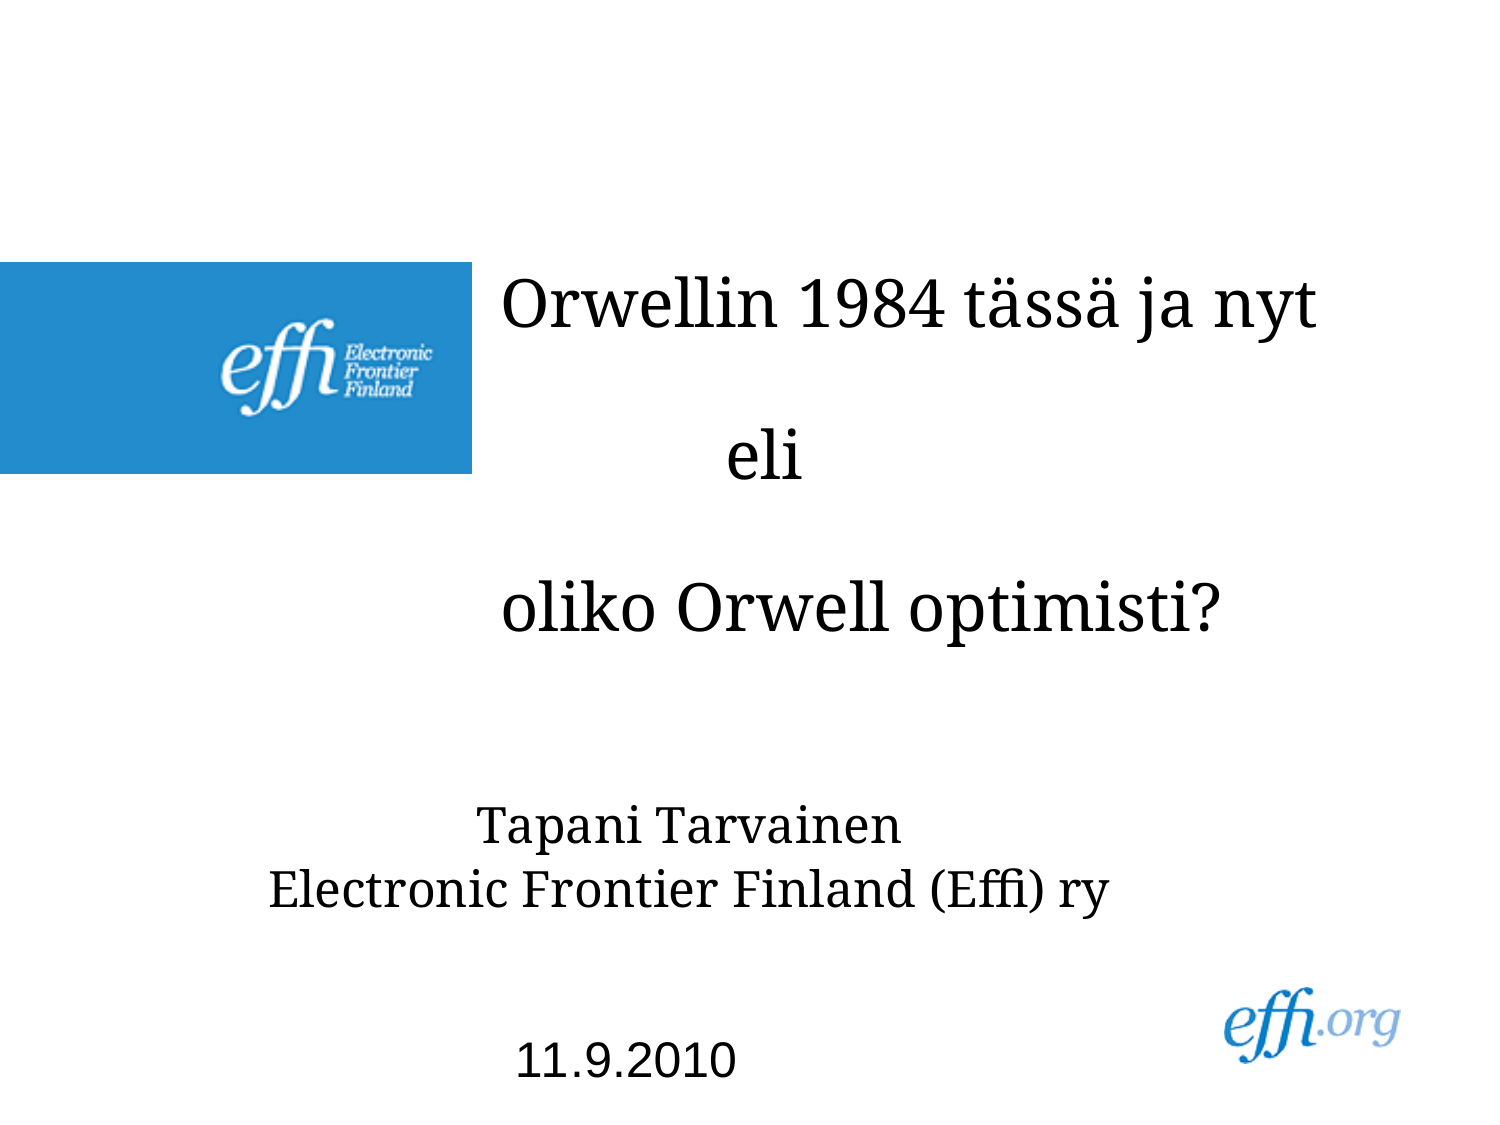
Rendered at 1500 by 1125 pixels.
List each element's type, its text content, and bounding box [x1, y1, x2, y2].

picture [1224, 987, 1401, 1064]
subtitle Tapani Tarvainen Electronic Frontier Finland (Effi) ry [227, 738, 1152, 975]
picture [0, 262, 472, 474]
title Orwellin 1984 tässä ja nyt eli oliko Orwell optimisti? [500, 263, 1425, 647]
